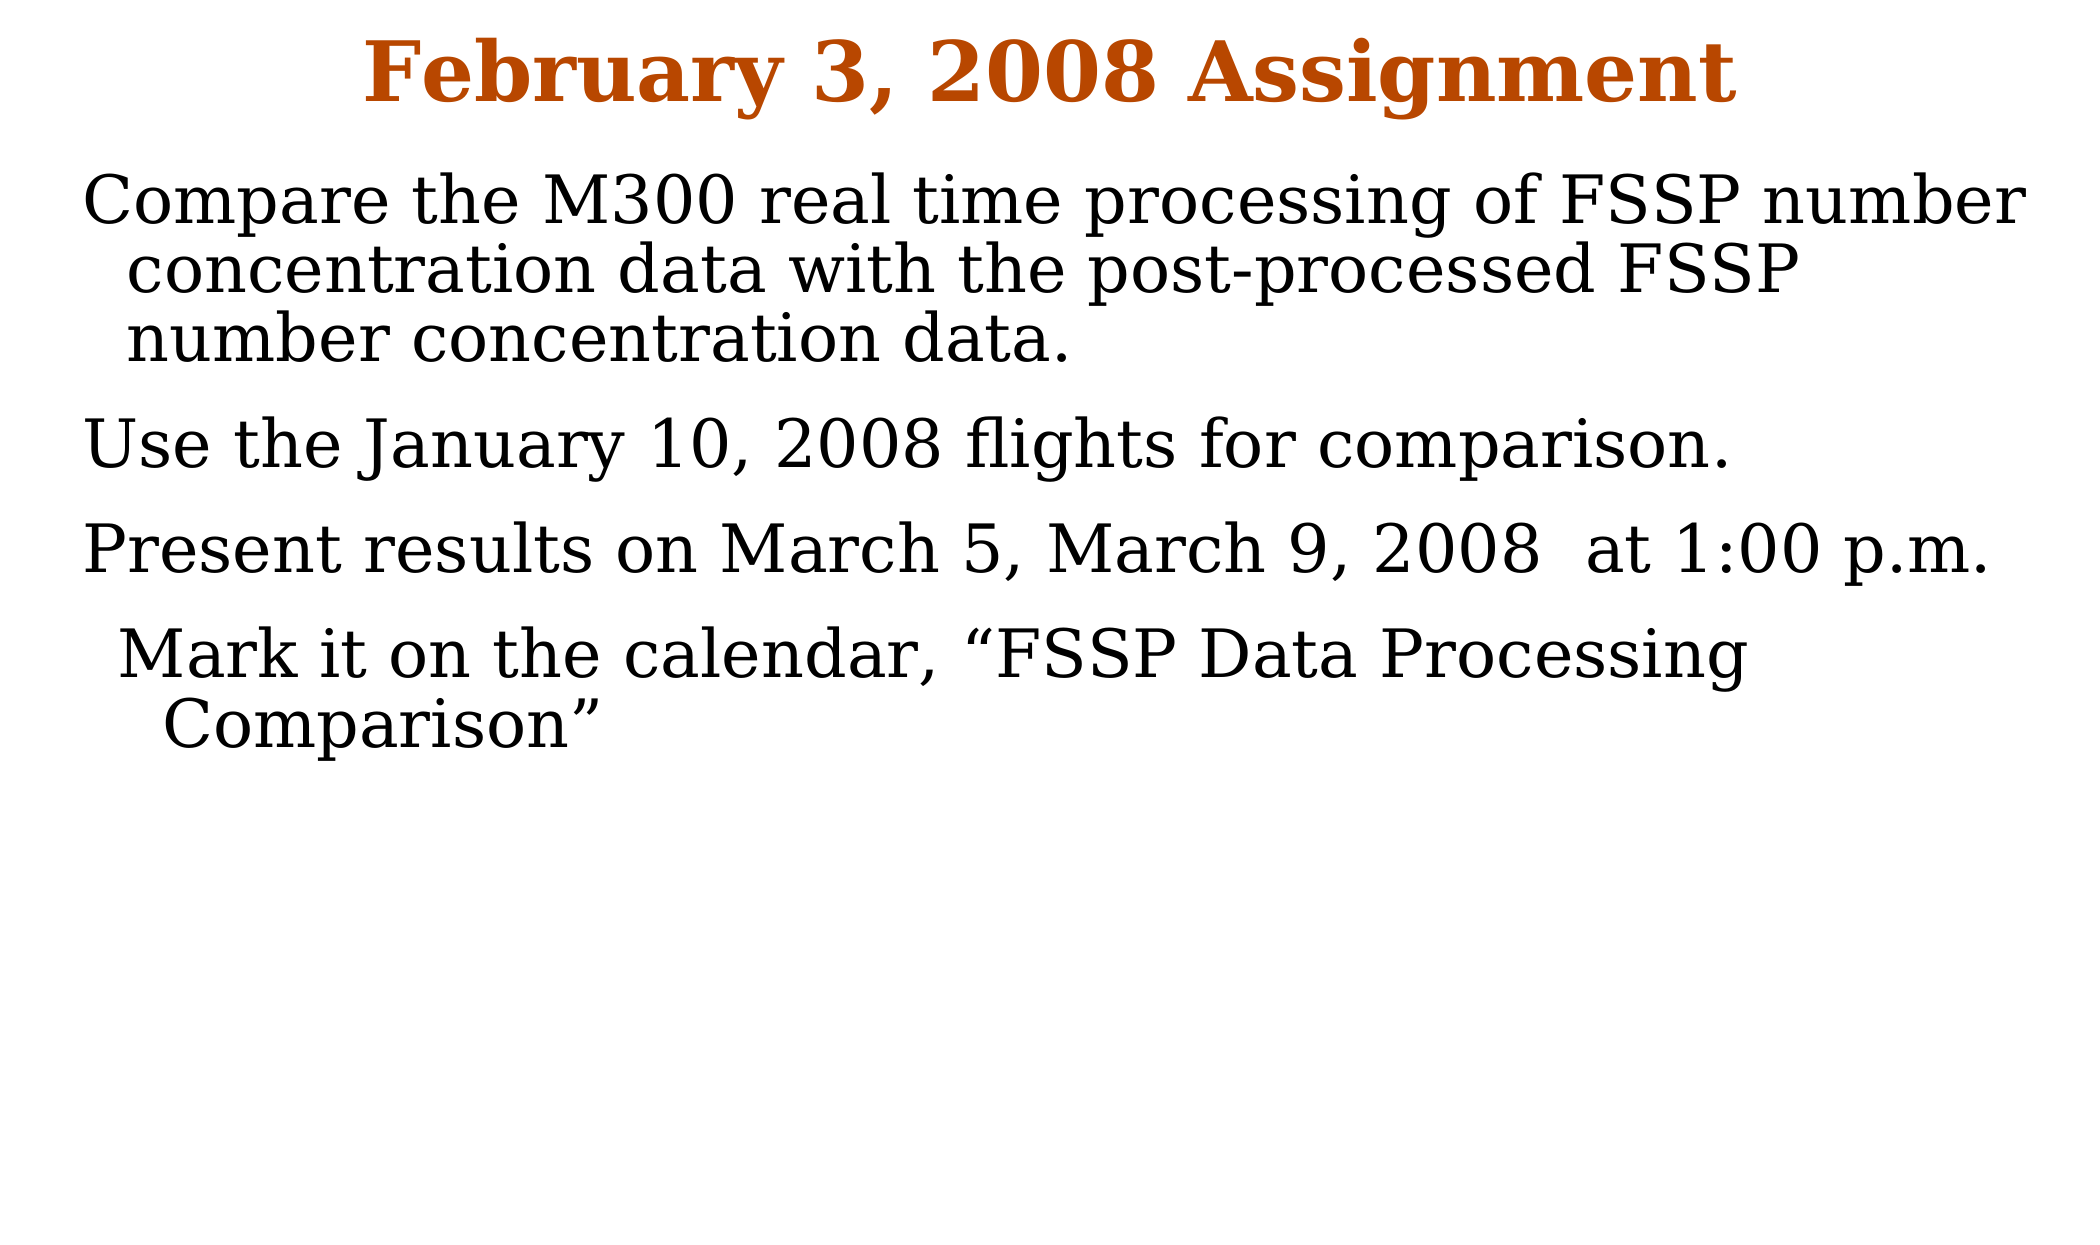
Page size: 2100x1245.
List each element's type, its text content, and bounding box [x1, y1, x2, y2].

text_box February 3, 2008 Assignment [0, 28, 2100, 121]
text_box Compare the M300 real time processing of FSSP number concentration data with the post-processed FSSP number concentration data. Use the January 10, 2008 flights for comparison. Present results on March 5, March 9, 2008 at 1:00 p.m. Mark it on the calendar, “FSSP Data Processing Comparison” [47, 168, 2048, 762]
